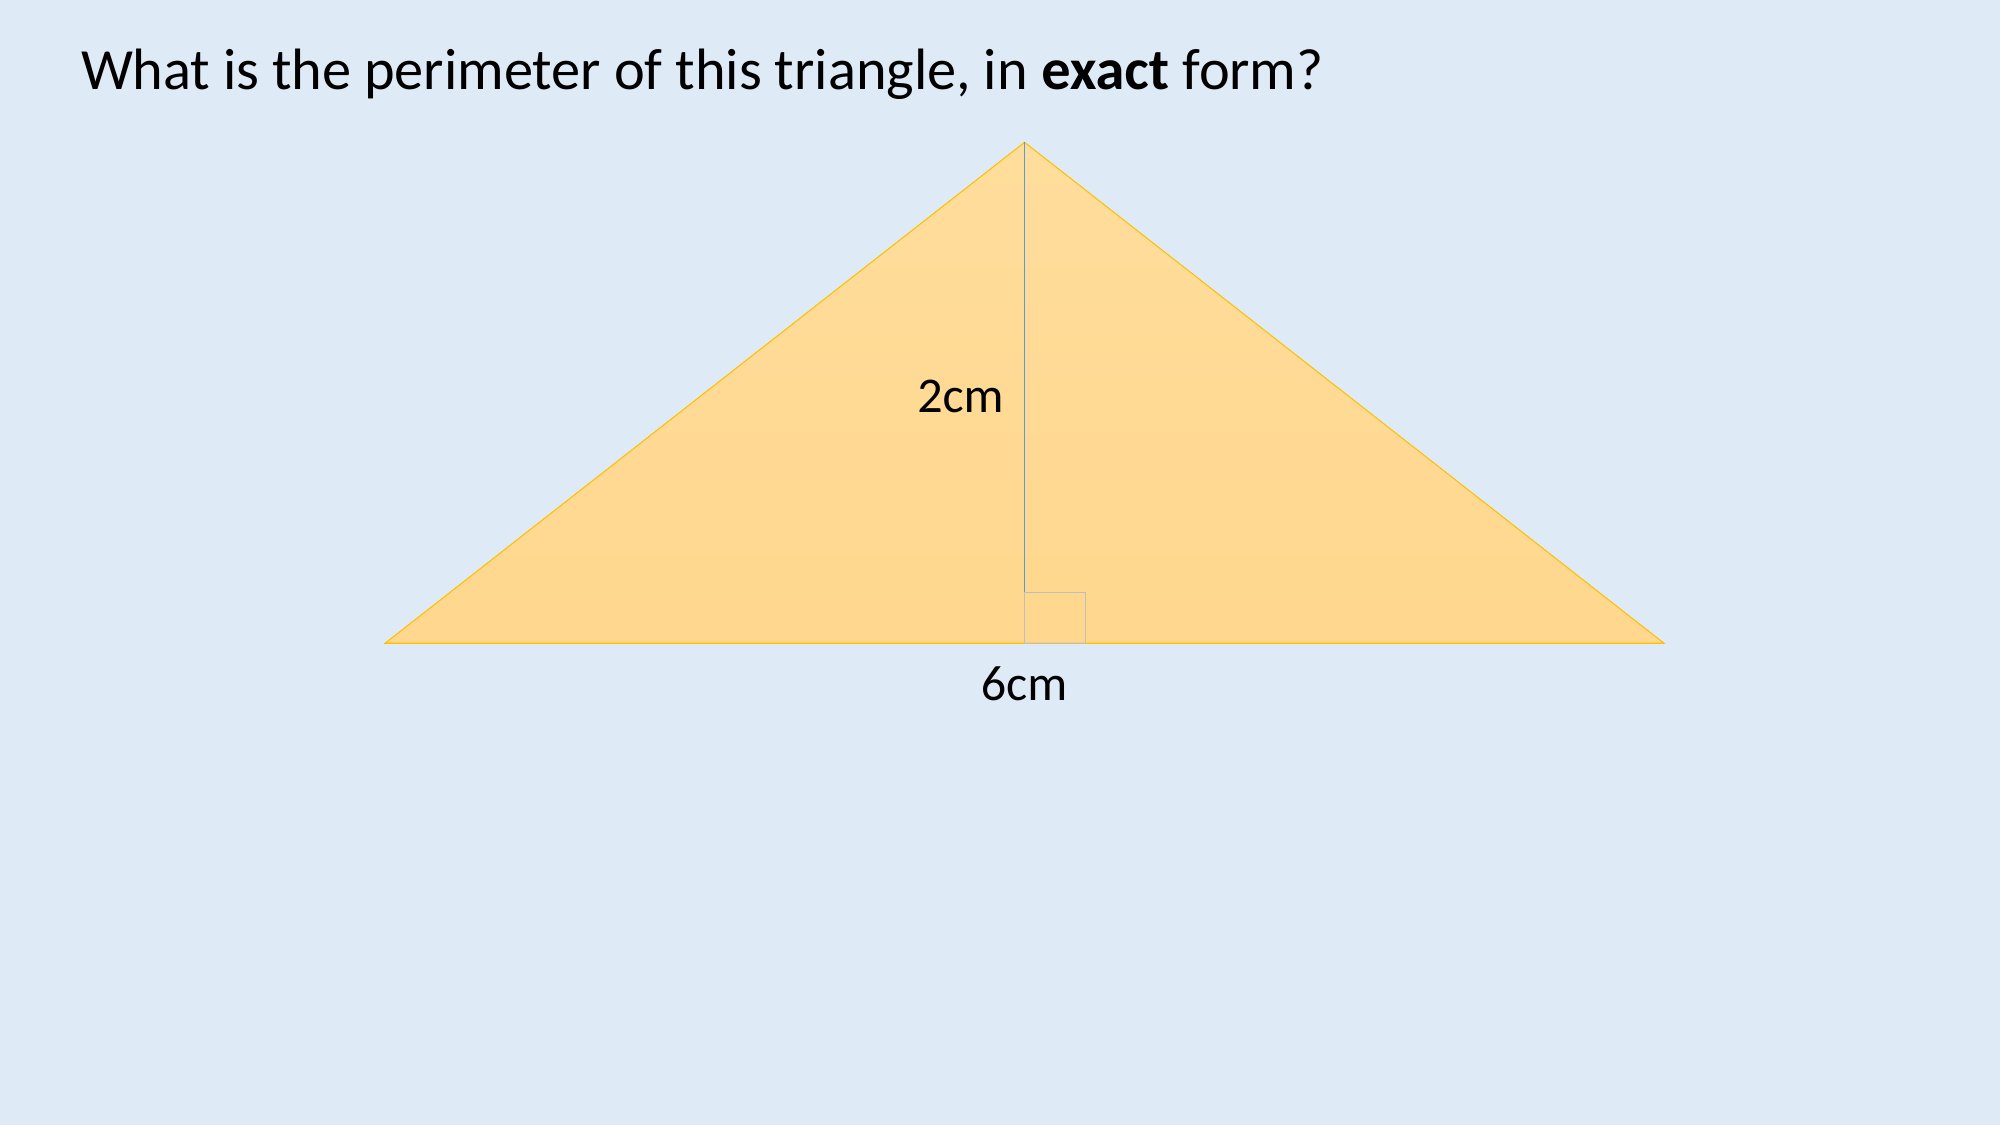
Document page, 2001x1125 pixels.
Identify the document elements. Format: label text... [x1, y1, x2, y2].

text_box [1025, 142, 1664, 644]
text_box [1025, 593, 1085, 643]
text_box 6cm [965, 643, 1084, 719]
text_box [385, 142, 1024, 644]
text_box 2cm [902, 354, 1020, 431]
text_box What is the perimeter of this triangle, in exact form? [66, 23, 1354, 110]
